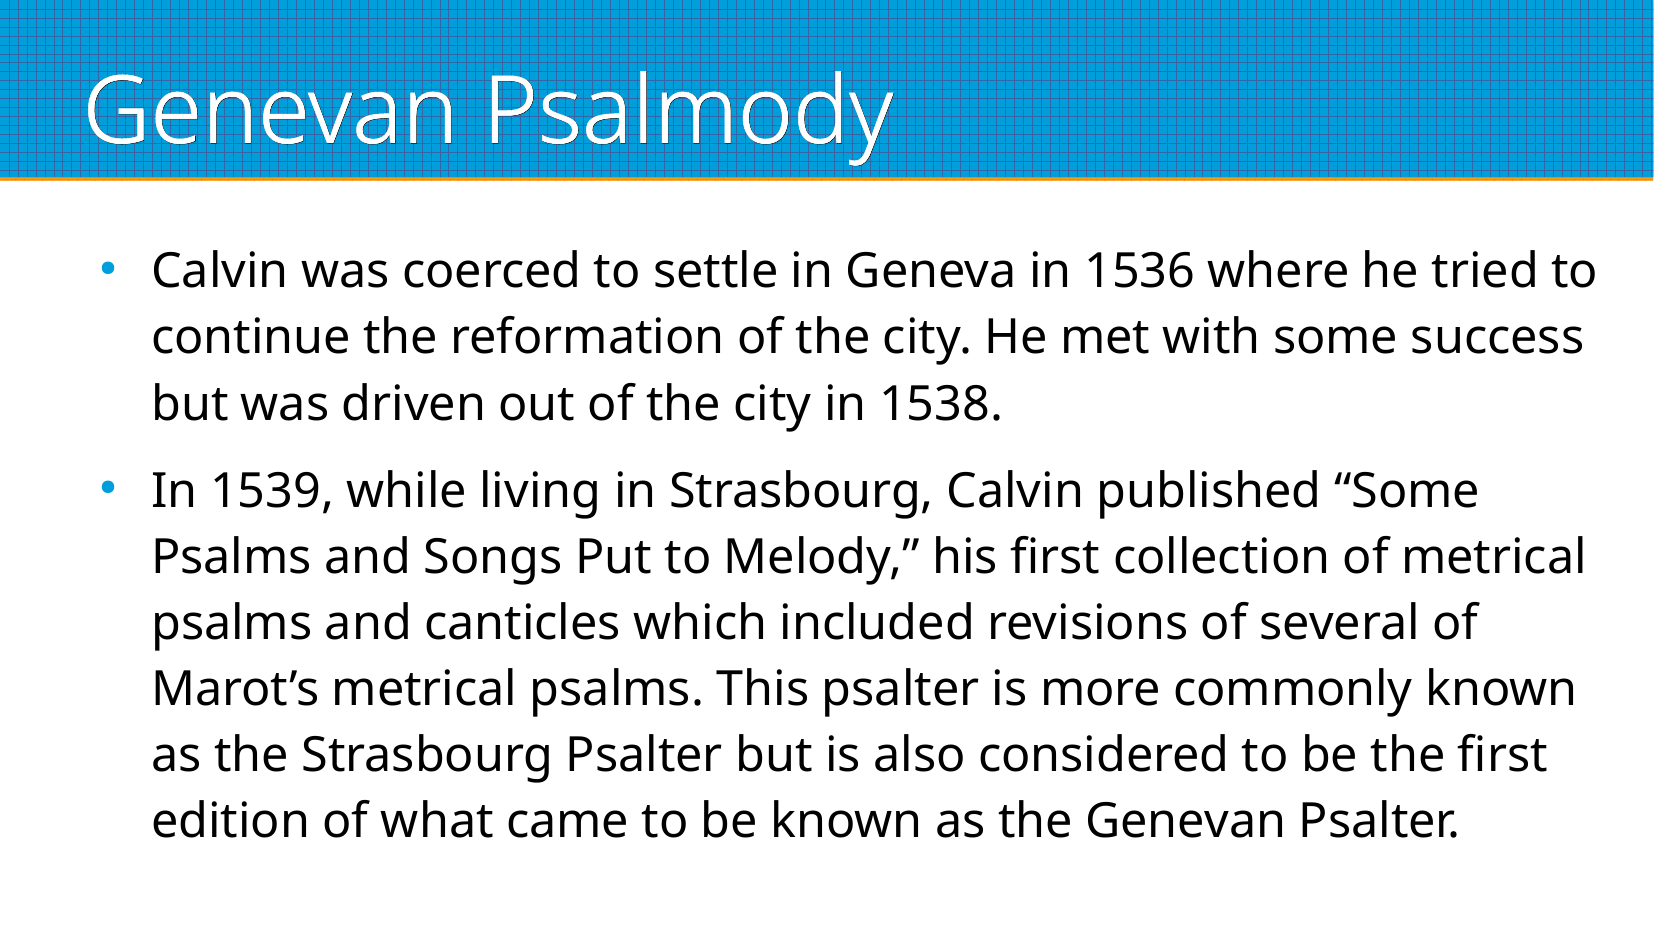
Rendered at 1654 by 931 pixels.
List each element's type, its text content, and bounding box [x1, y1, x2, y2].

list Calvin was coerced to settle in Geneva in 1536 where he tried to continue the reformation of the city. He met with some success but was driven out of the city in 1538. In 1539, while living in Strasbourg, Calvin published “Some Psalms and Songs Put to Melody,” his first collection of metrical psalms and canticles which included revisions of several of Marot’s metrical psalms. This psalter is more commonly known as the Strasbourg Psalter but is also considered to be the first edition of what came to be known as the Genevan Psalter. [82, 236, 1613, 863]
title Genevan Psalmody [82, 14, 1571, 171]
